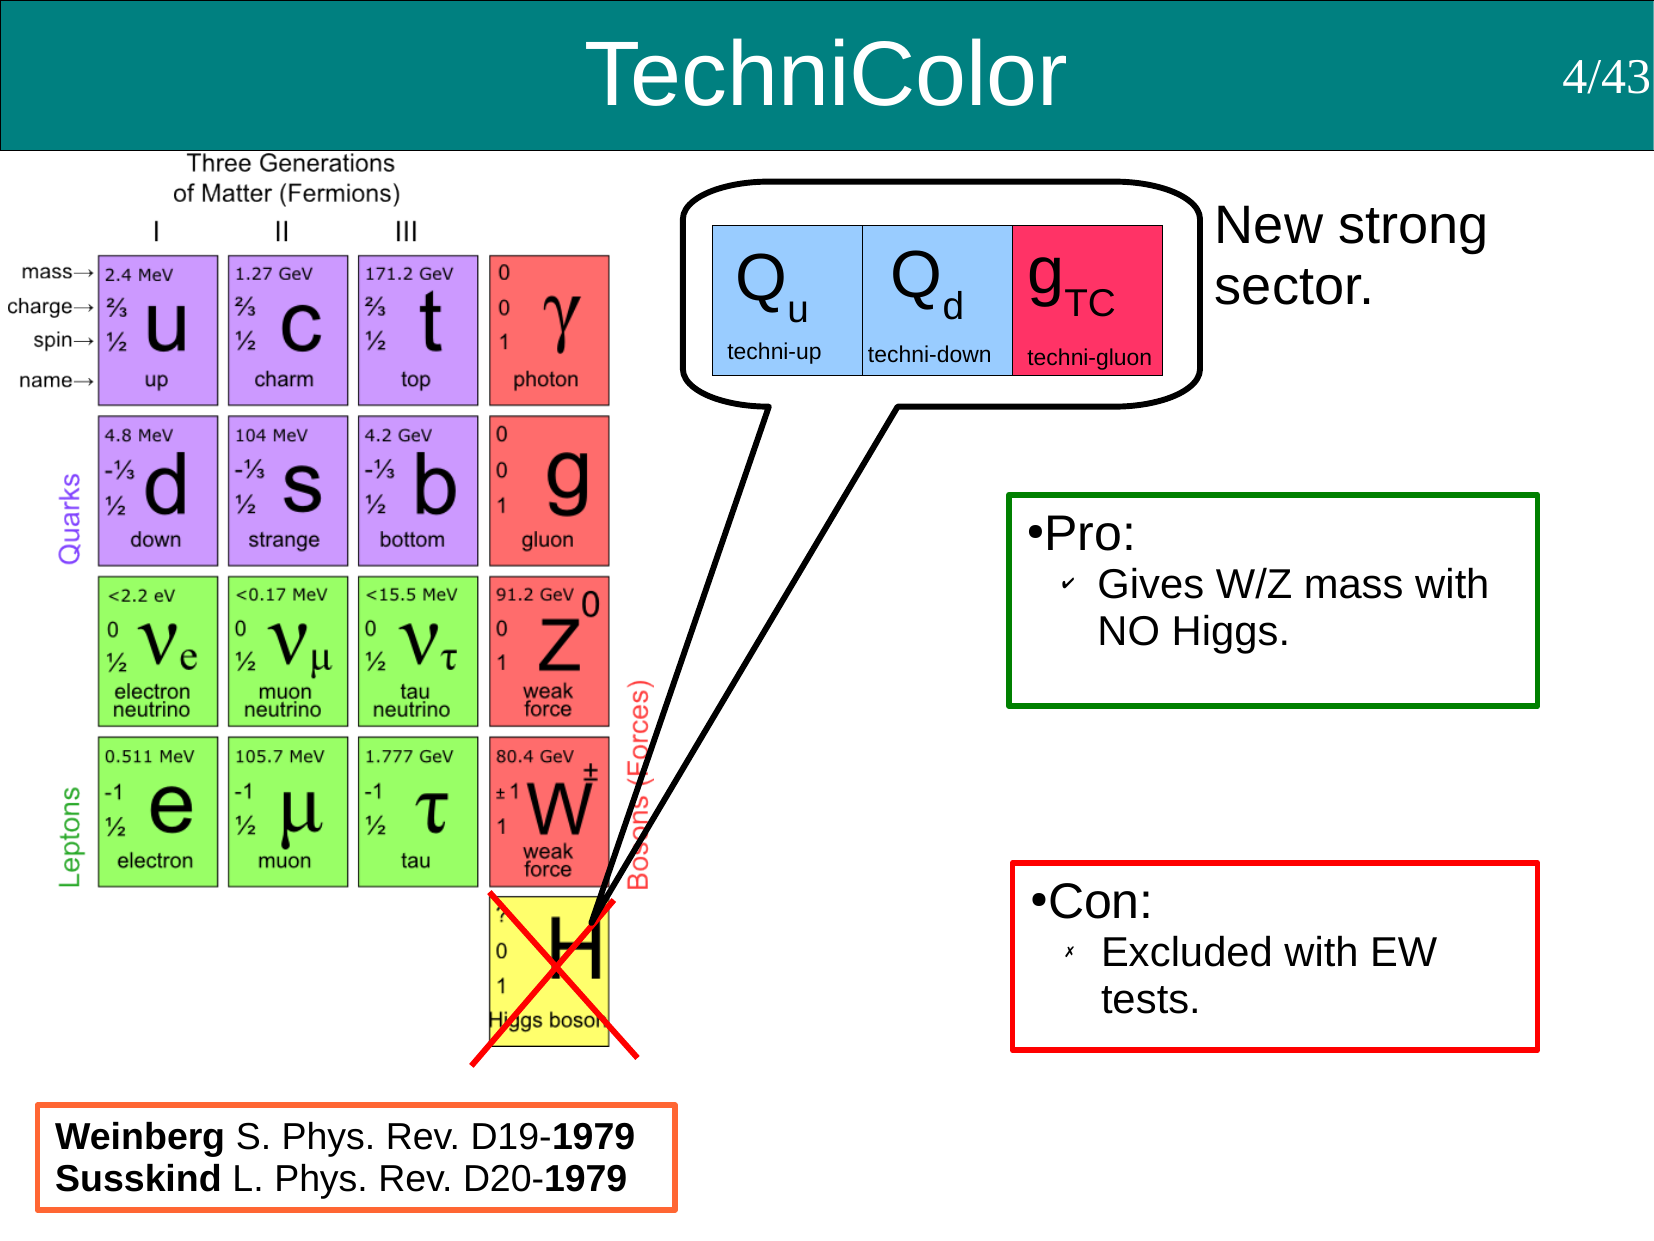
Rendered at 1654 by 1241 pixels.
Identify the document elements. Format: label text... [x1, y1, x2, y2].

title TechniColor [82, 22, 1571, 126]
picture [8, 153, 654, 1047]
text_box gTC [1012, 226, 1163, 332]
text_box [712, 372, 1012, 376]
text_box Qd [875, 229, 989, 334]
picture [607, 753, 654, 889]
text_box Weinberg S. Phys. Rev. D19-1979 Susskind L. Phys. Rev. D20-1979 [37, 1105, 676, 1210]
text_box techni-gluon [1012, 337, 1201, 378]
picture [493, 973, 622, 1047]
text_box techni-up [712, 331, 863, 372]
text_box Qu [720, 232, 833, 331]
text_box Pro: Gives W/Z mass with NO Higgs. [1009, 494, 1538, 707]
text_box techni-down [853, 334, 1041, 375]
text_box [712, 225, 1163, 337]
picture [562, 825, 654, 1047]
text_box Con: Excluded with EW tests. [1012, 863, 1538, 1051]
text_box New strong sector. [1200, 187, 1654, 324]
